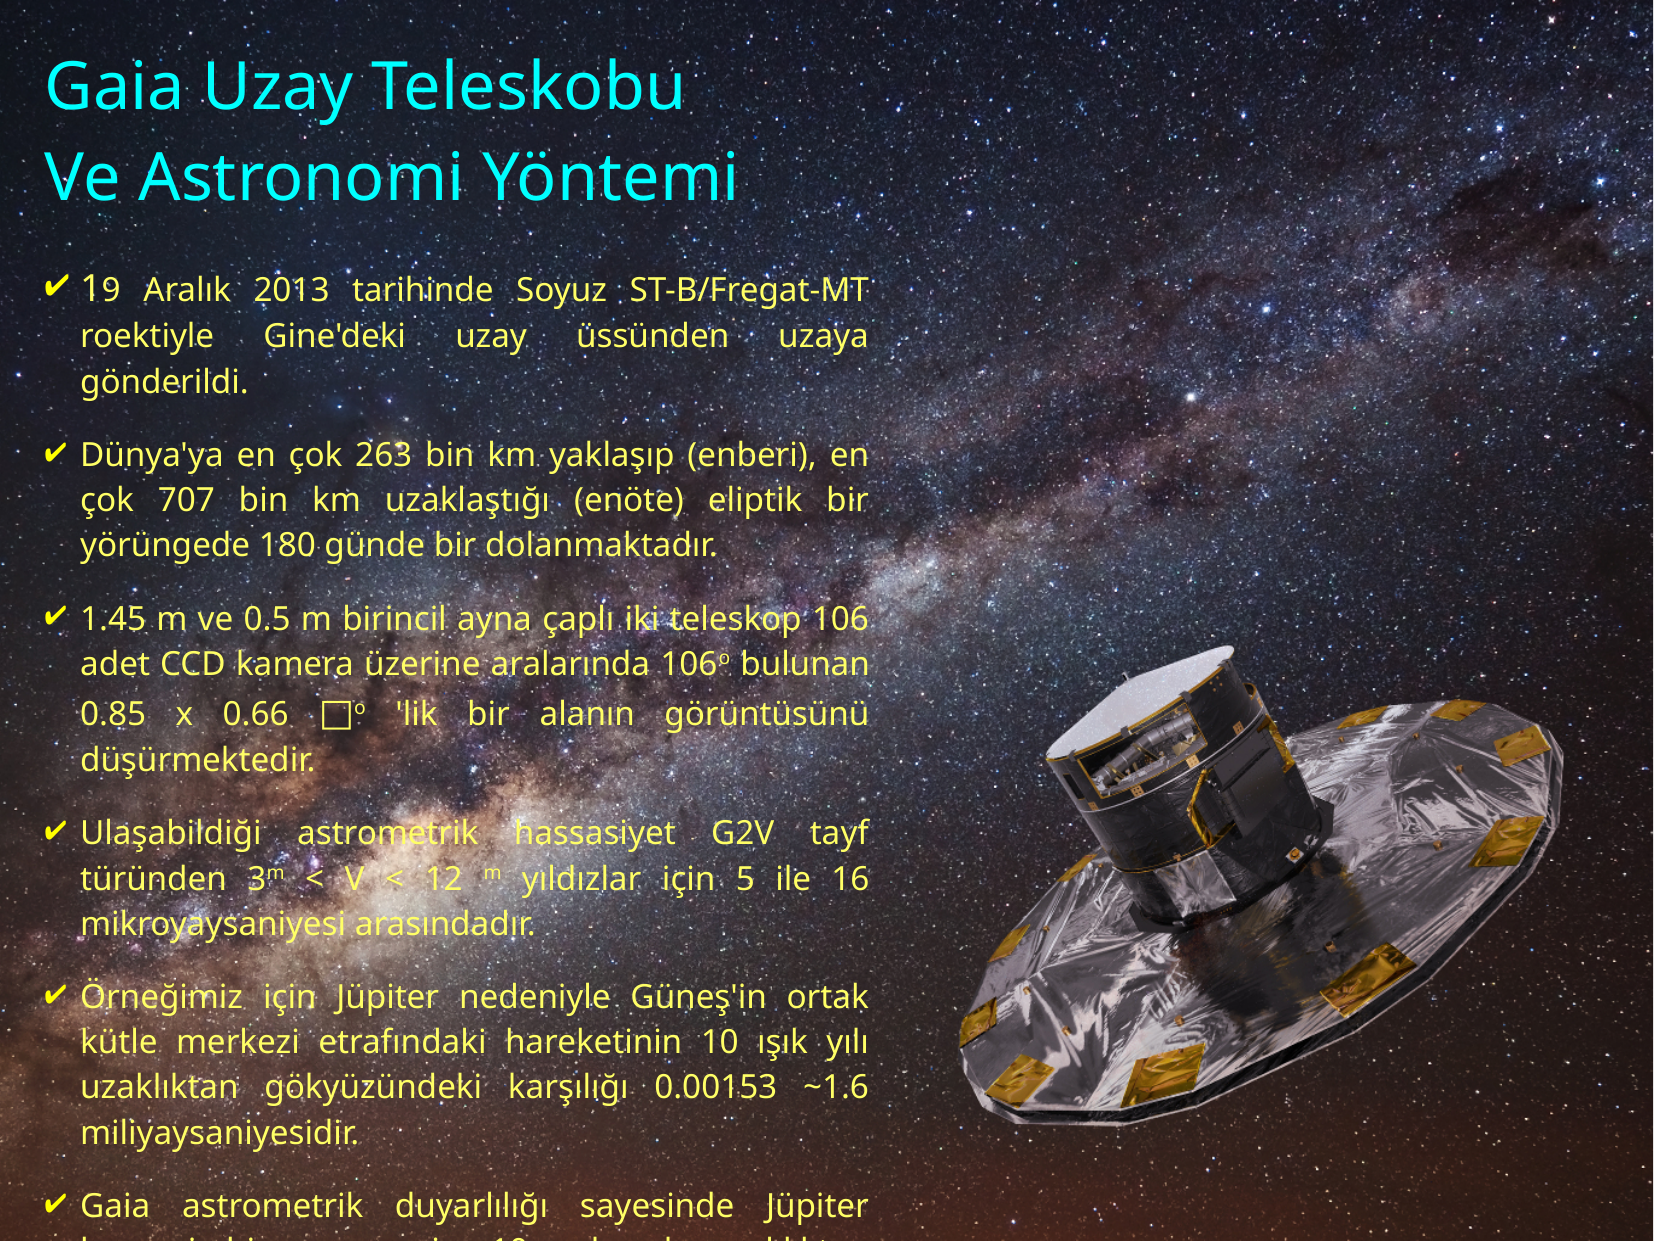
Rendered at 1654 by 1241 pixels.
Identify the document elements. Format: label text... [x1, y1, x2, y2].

text_box Gaia Uzay Teleskobu Ve Astronomi Yöntemi 19 Aralık 2013 tarihinde Soyuz ST-B/Fregat-MT roektiyle Gine'deki uzay üssünden uzaya gönderildi. Dünya'ya en çok 263 bin km yaklaşıp (enberi), en çok 707 bin km uzaklaştığı (enöte) eliptik bir yörüngede 180 günde bir dolanmaktadır. 1.45 m ve 0.5 m birincil ayna çaplı iki teleskop 106 adet CCD kamera üzerine aralarında 106o bulunan 0.85 x 0.66 □o 'lik bir alanın görüntüsünü düşürmektedir. Ulaşabildiği astrometrik hassasiyet G2V tayf türünden 3m < V < 12 m yıldızlar için 5 ile 16 mikroyaysaniyesi arasındadır. Örneğimiz için Jüpiter nedeniyle Güneş'in ortak kütle merkezi etrafındaki hareketinin 10 ışık yılı uzaklıktan gökyüzündeki karşılığı 0.00153 ~1.6 miliyaysaniyesidir. Gaia astrometrik duyarlılığı sayesinde Jüpiter benzeri bir gezegenin 10 ışık yılı uzaklıktan keşfedilmesini kolaylıkla sağlayabilir! [30, 30, 886, 1210]
picture [0, 0, 1654, 1241]
